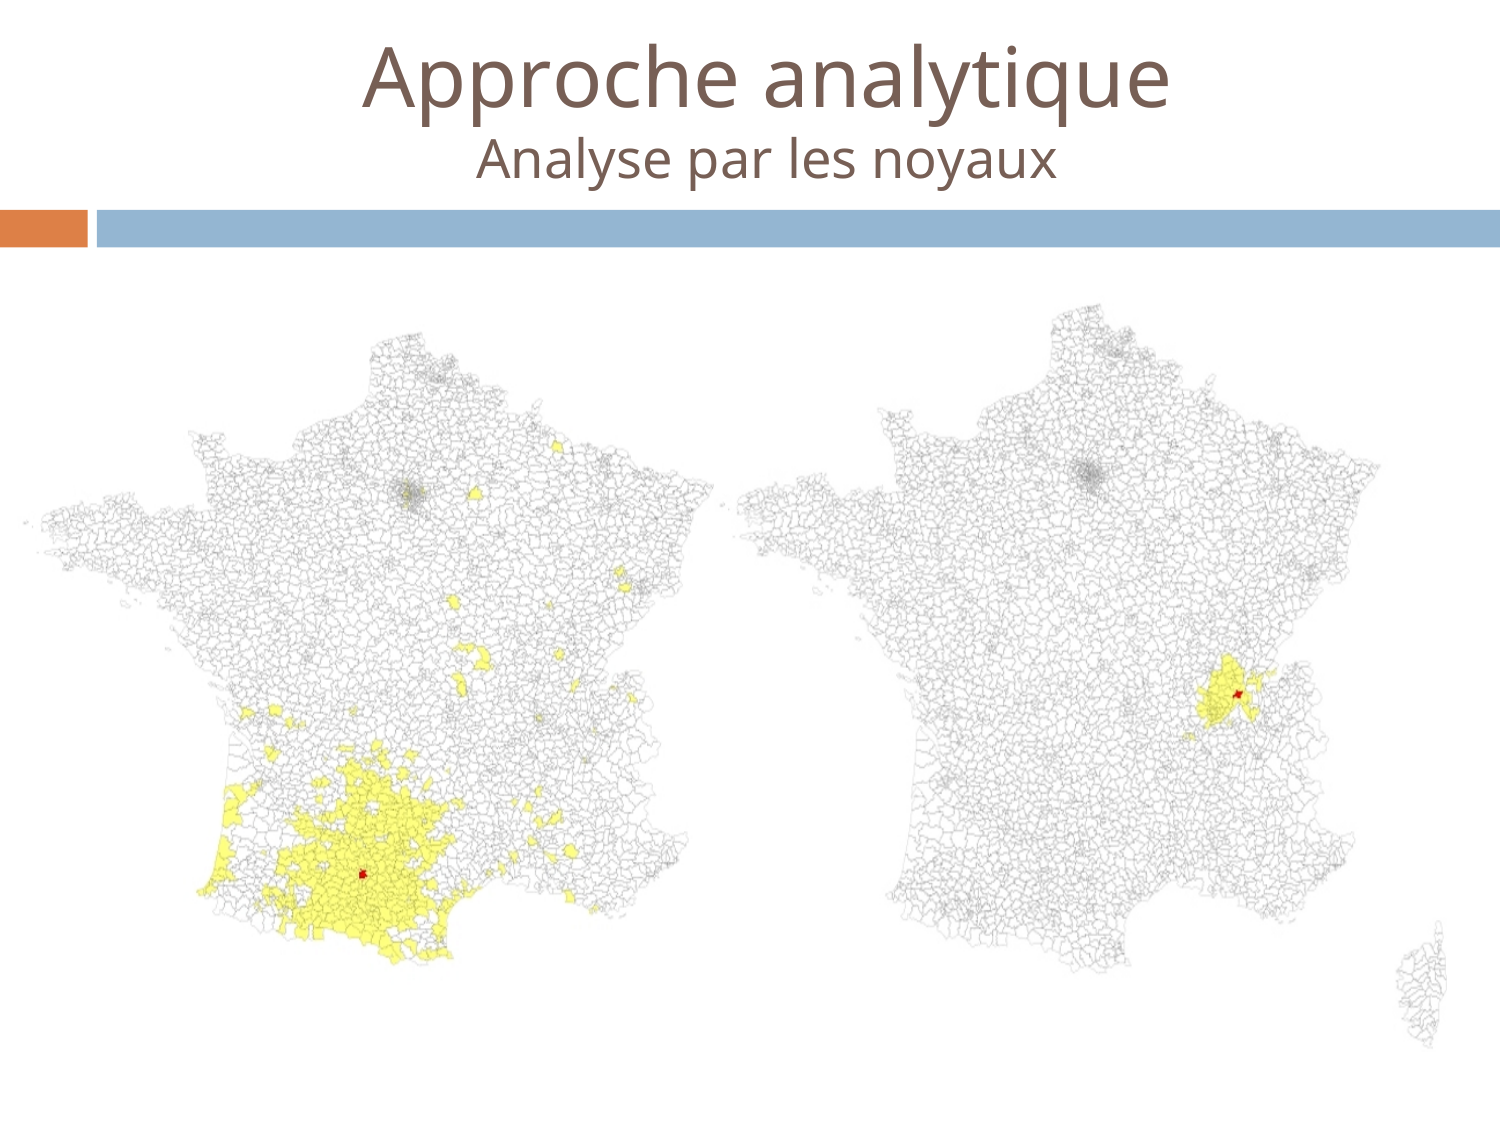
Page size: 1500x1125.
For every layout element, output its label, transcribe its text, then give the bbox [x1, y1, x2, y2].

picture [17, 295, 1447, 1052]
text_box Approche analytique Analyse par les noyaux [0, 13, 1500, 201]
